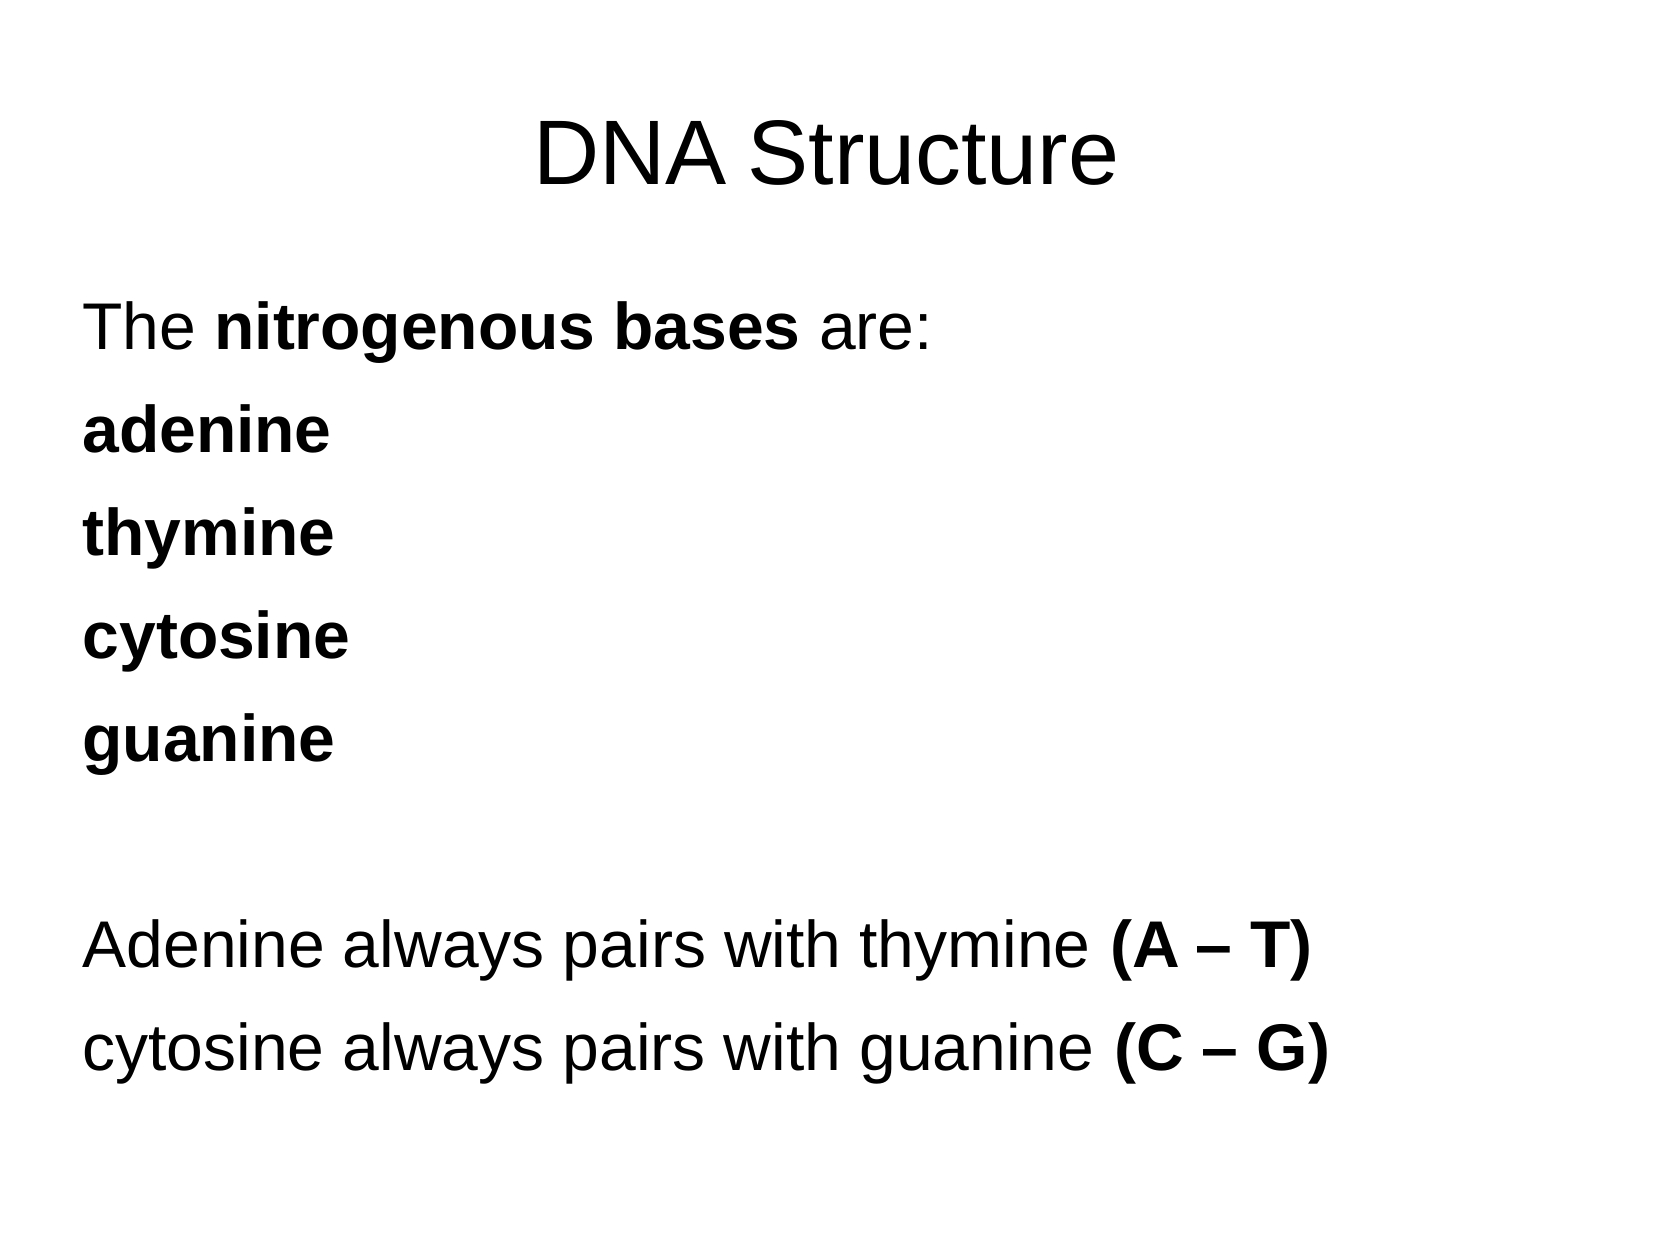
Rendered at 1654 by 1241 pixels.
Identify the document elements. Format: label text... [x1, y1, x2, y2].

list The nitrogenous bases are: adenine thymine cytosine guanine Adenine always pairs with thymine (A – T) cytosine always pairs with guanine (C – G) [82, 289, 1571, 1094]
title DNA Structure [82, 49, 1571, 257]
